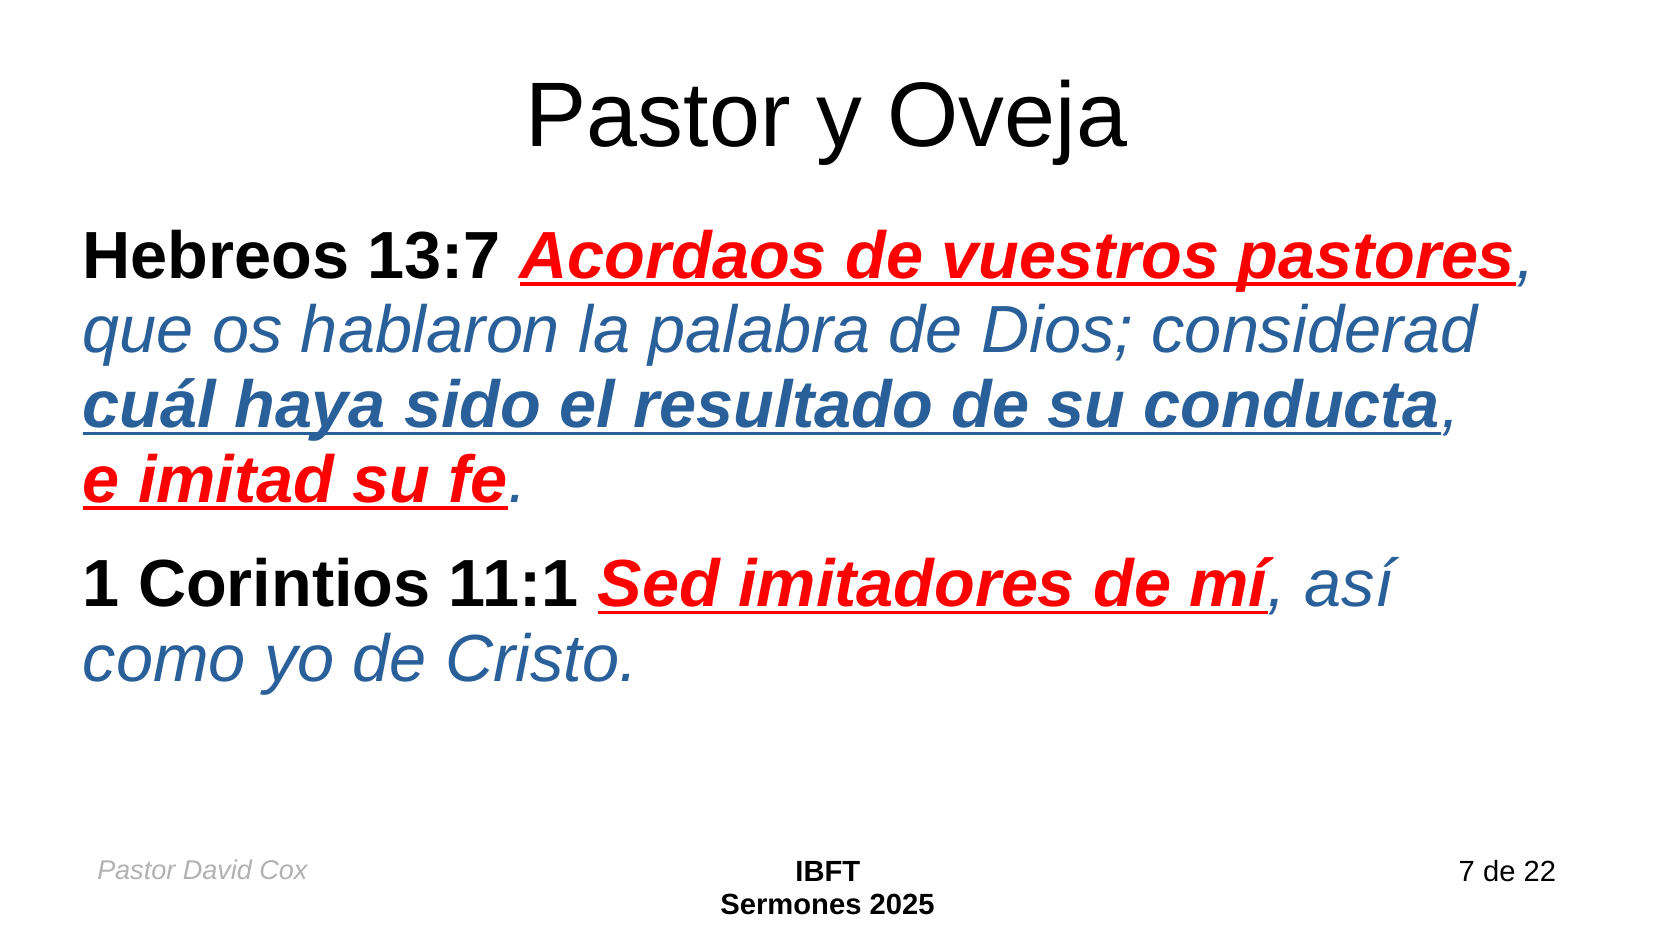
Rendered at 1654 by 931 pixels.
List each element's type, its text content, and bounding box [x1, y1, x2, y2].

title Pastor y Oveja [82, 37, 1571, 193]
list Hebreos 13:7 Acordaos de vuestros pastores, que os hablaron la palabra de Dios; considerad cuál haya sido el resultado de su conducta, e imitad su fe. 1 Corintios 11:1 Sed imitadores de mí, así como yo de Cristo. [82, 217, 1571, 758]
